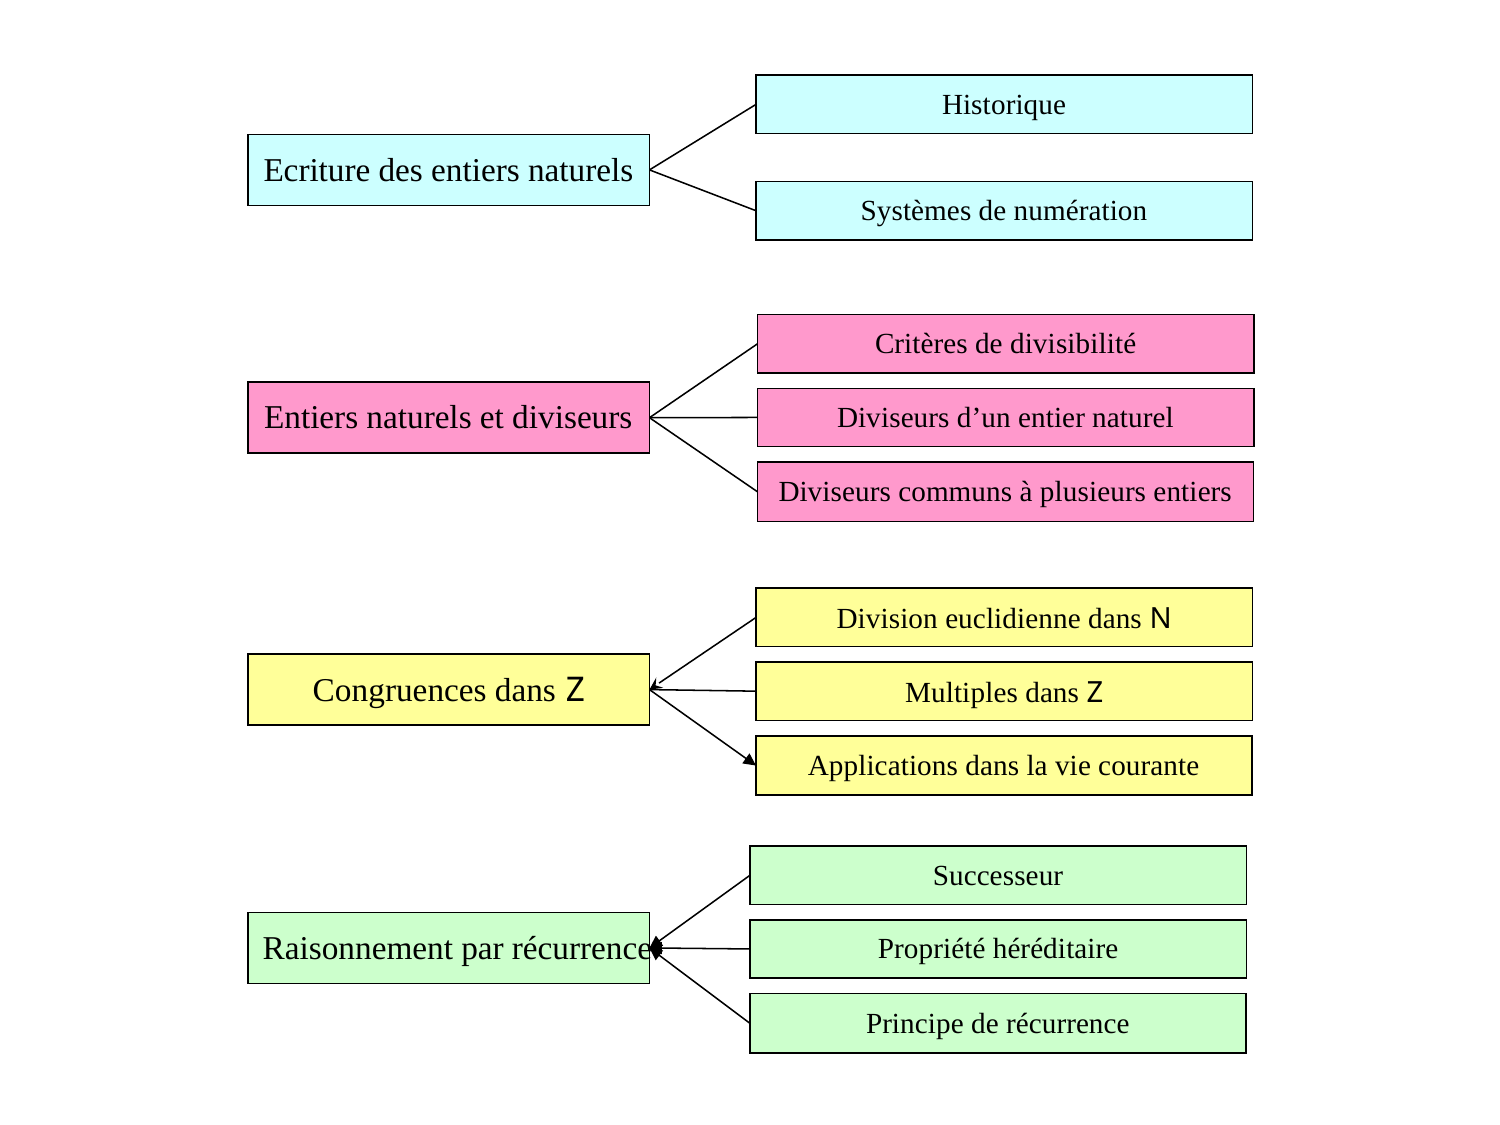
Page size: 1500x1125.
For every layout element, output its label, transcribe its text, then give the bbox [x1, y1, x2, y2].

text_box Congruences dans Z [247, 654, 650, 726]
text_box Critères de divisibilité [757, 314, 1255, 373]
text_box Successeur [749, 846, 1247, 905]
text_box Entiers naturels et diviseurs [247, 382, 650, 454]
text_box Historique [755, 75, 1253, 134]
text_box Diviseurs d’un entier naturel [757, 388, 1255, 447]
text_box Raisonnement par récurrence [247, 912, 650, 984]
text_box Principe de récurrence [749, 993, 1247, 1053]
text_box Multiples dans Z [755, 661, 1253, 721]
text_box Division euclidienne dans N [755, 588, 1253, 647]
text_box Diviseurs communs à plusieurs entiers [757, 462, 1254, 522]
text_box Applications dans la vie courante [755, 735, 1253, 796]
text_box Propriété héréditaire [749, 919, 1247, 979]
text_box Systèmes de numération [755, 181, 1253, 240]
text_box Ecriture des entiers naturels [247, 134, 650, 206]
